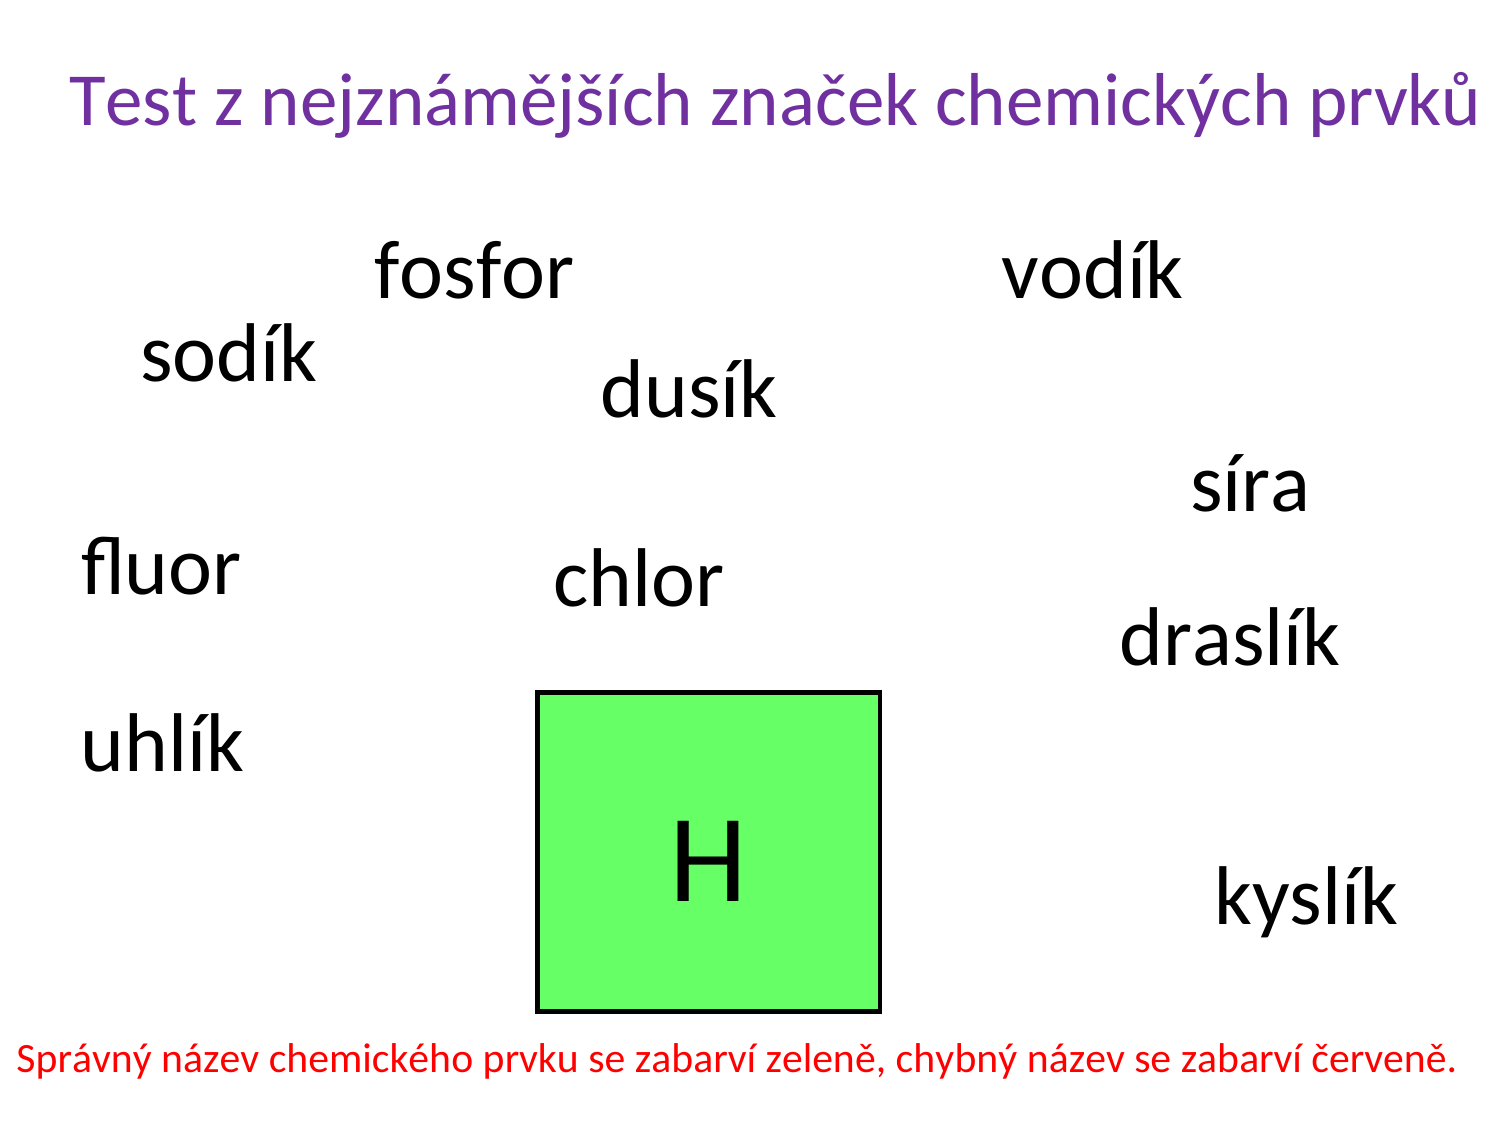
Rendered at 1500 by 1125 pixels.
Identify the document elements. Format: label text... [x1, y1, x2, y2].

text_box síra [1175, 420, 1326, 537]
text_box Správný název chemického prvku se zabarví zeleně, chybný název se zabarví červeně. [1, 1023, 1474, 1089]
text_box sodík [125, 290, 332, 407]
text_box fosfor [359, 208, 590, 324]
text_box vodík [987, 208, 1199, 324]
text_box H [537, 692, 880, 1012]
text_box kyslík [1199, 834, 1414, 950]
text_box chlor [538, 515, 740, 631]
text_box uhlík [66, 680, 259, 797]
text_box fluor [66, 503, 257, 619]
text_box draslík [1105, 574, 1356, 690]
text_box dusík [585, 326, 793, 442]
text_box Test z nejznámějších značek chemických prvků [54, 42, 1498, 239]
